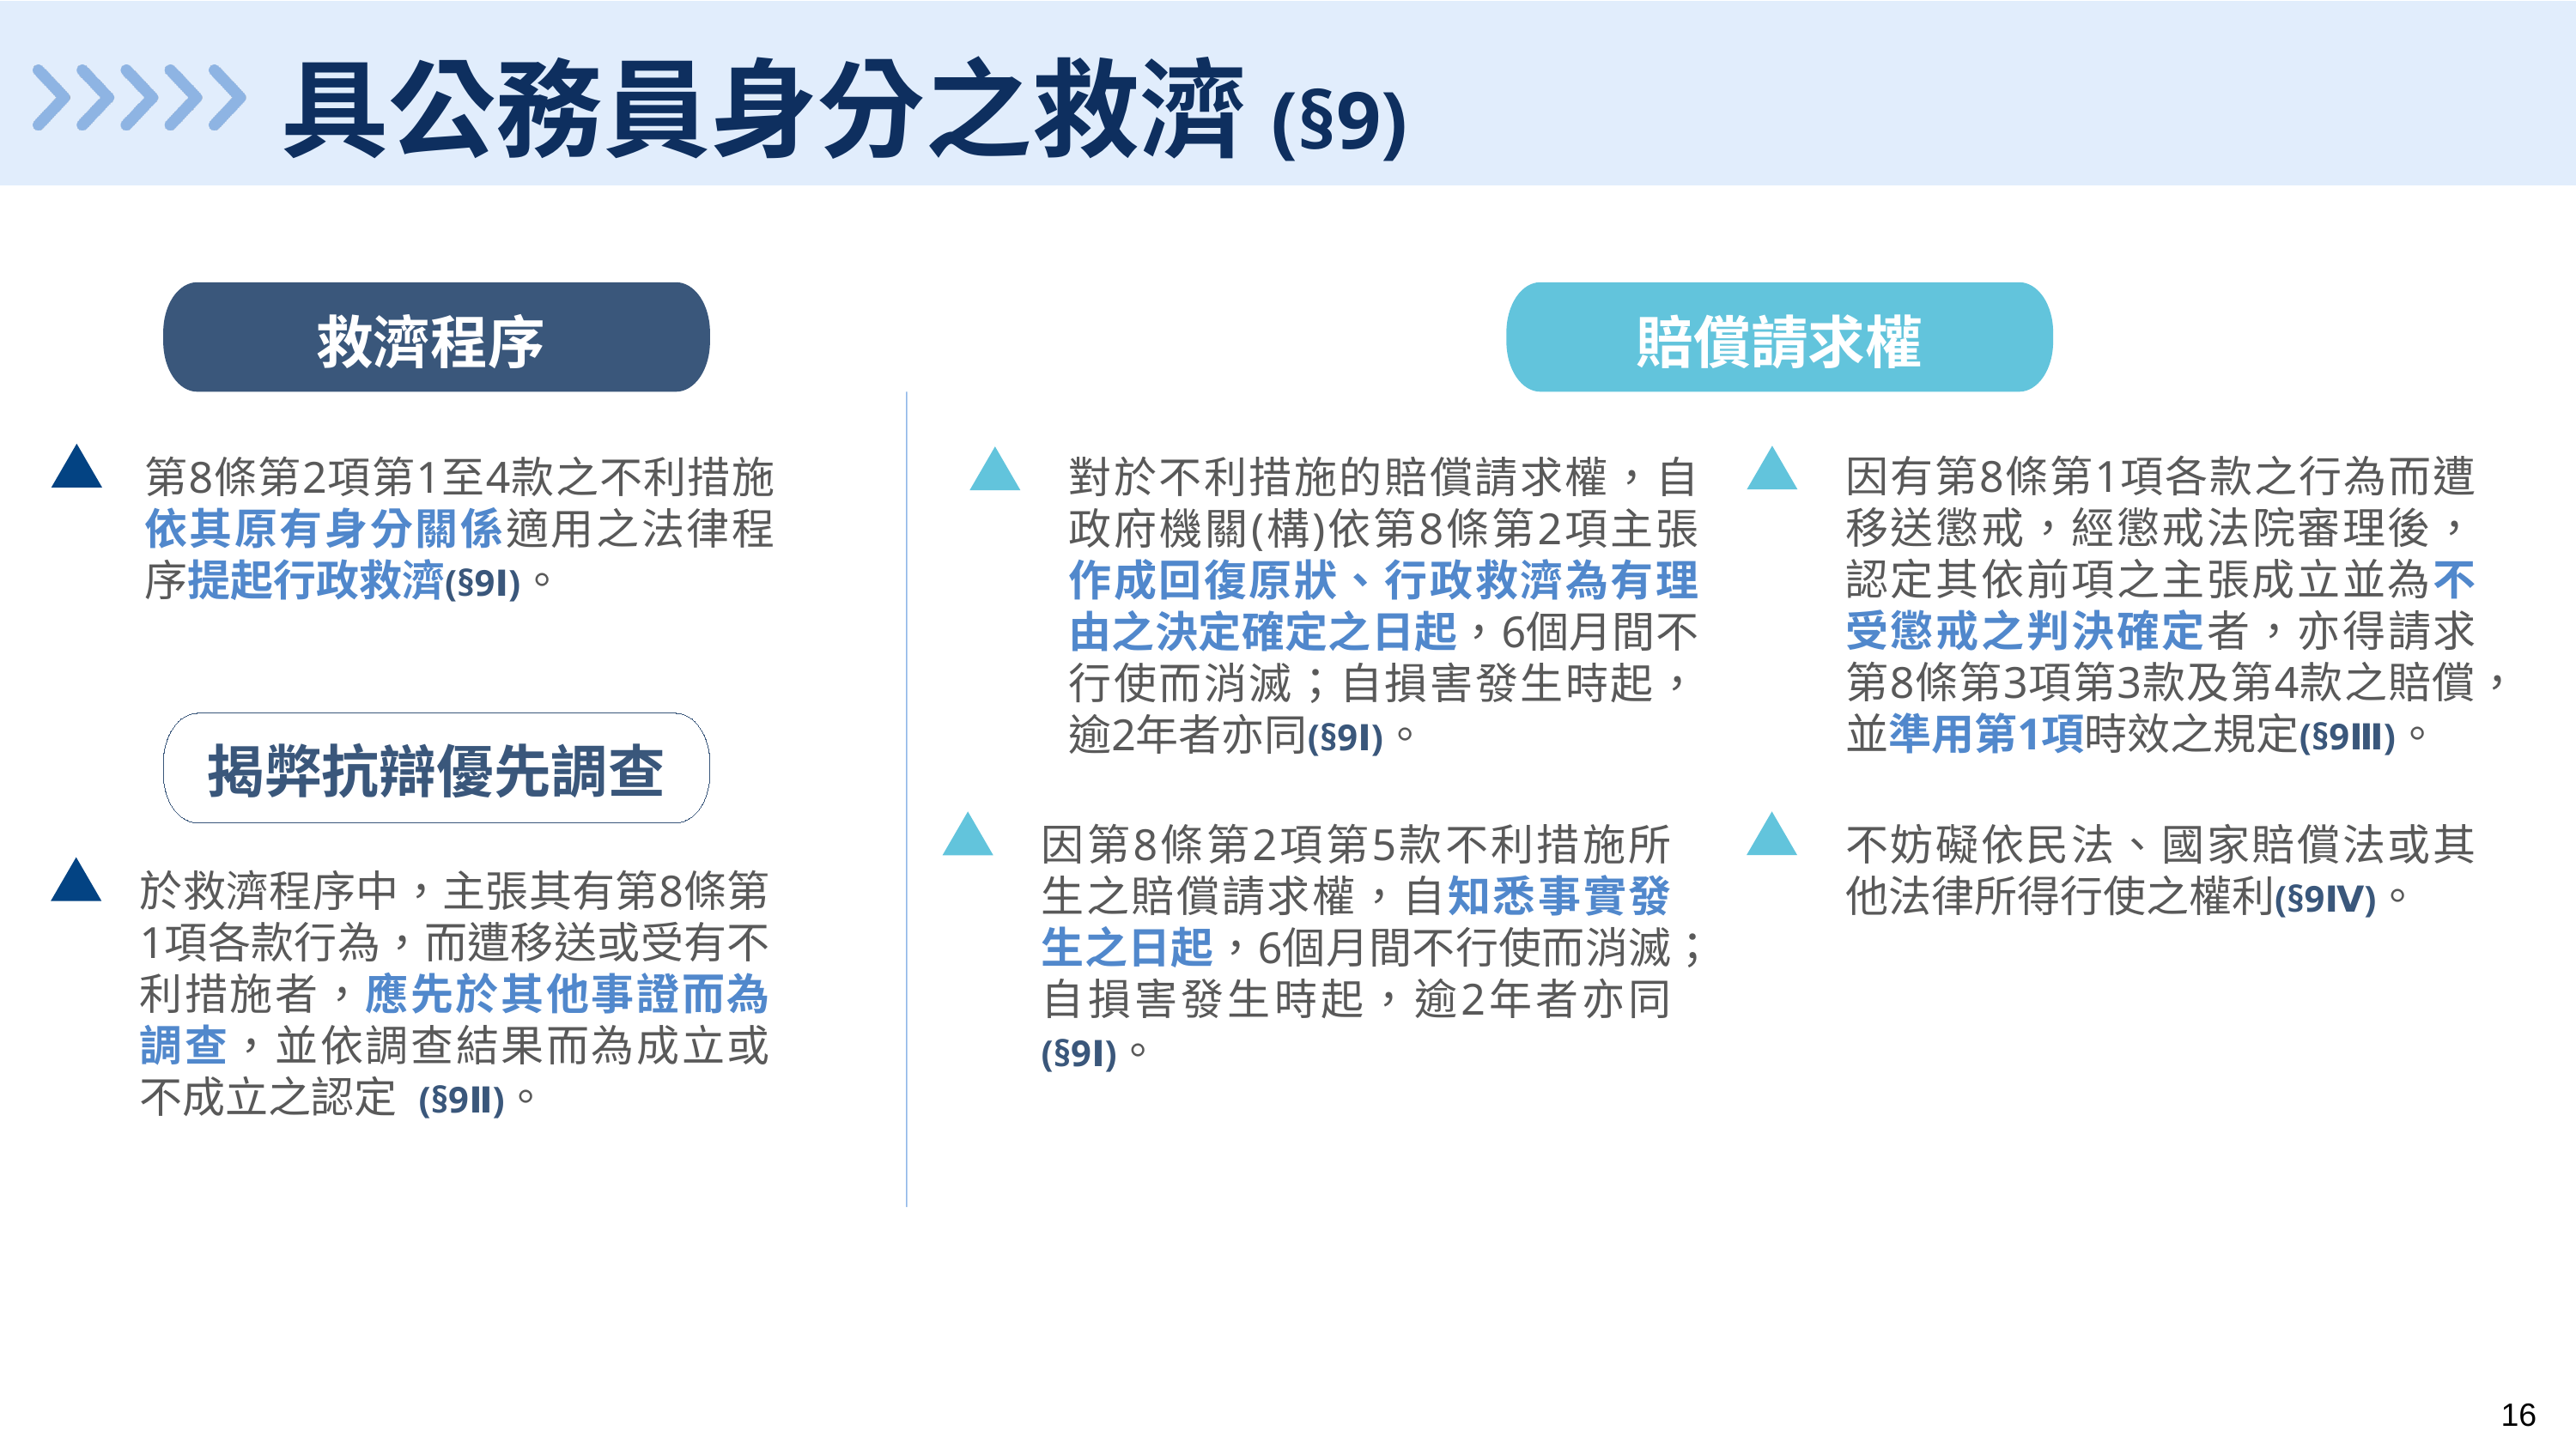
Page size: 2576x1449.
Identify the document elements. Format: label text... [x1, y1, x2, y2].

text_box 救濟程序 [303, 300, 559, 381]
text_box [51, 857, 102, 901]
text_box 因有第8條第1項各款之行為而遭移送懲戒，經懲戒法院審理後，認定其依前項之主張成立並為不受懲戒之判決確定者，亦得請求第8條第3項第3款及第4款之賠償，並準用第1項時效之規定(§9Ⅲ)。 [1832, 442, 2489, 765]
text_box 於救濟程序中，主張其有第8條第1項各款行為，而遭移送或受有不利措施者，應先於其他事證而為調查，並依調查結果而為成立或不成立之認定 (§9Ⅱ)。 [126, 857, 783, 1128]
text_box [51, 443, 102, 488]
text_box <編號> [2488, 1387, 2576, 1440]
text_box 揭弊抗辯優先調查 [194, 729, 679, 811]
text_box [1747, 446, 1798, 490]
text_box [1506, 282, 2054, 392]
text_box 賠償請求權 [1624, 300, 1936, 381]
text_box [0, 1, 2576, 185]
text_box 具公務員身分之救濟 (§9) [281, 33, 1836, 171]
text_box 對於不利措施的賠償請求權，自政府機關(構)依第8條第2項主張作成回復原狀、行政救濟為有理由之決定確定之日起，6個月間不行使而消滅；自損害發生時起，逾2年者亦同(§9Ⅰ)。 [1055, 443, 1712, 766]
text_box 因第8條第2項第5款不利措施所生之賠償請求權，自知悉事實發生之日起，6個月間不行使而消滅；自損害發生時起，逾2年者亦同(§9Ⅰ)。 [1028, 811, 1685, 1082]
text_box 第8條第2項第1至4款之不利措施依其原有身分關係適用之法律程序提起行政救濟(§9Ⅰ)。 [131, 443, 788, 611]
text_box [969, 446, 1021, 491]
text_box [1747, 811, 1798, 856]
text_box [942, 811, 993, 856]
text_box [163, 282, 710, 392]
text_box 不妨礙依民法、國家賠償法或其他法律所得行使之權利(§9Ⅳ)。 [1832, 811, 2488, 928]
